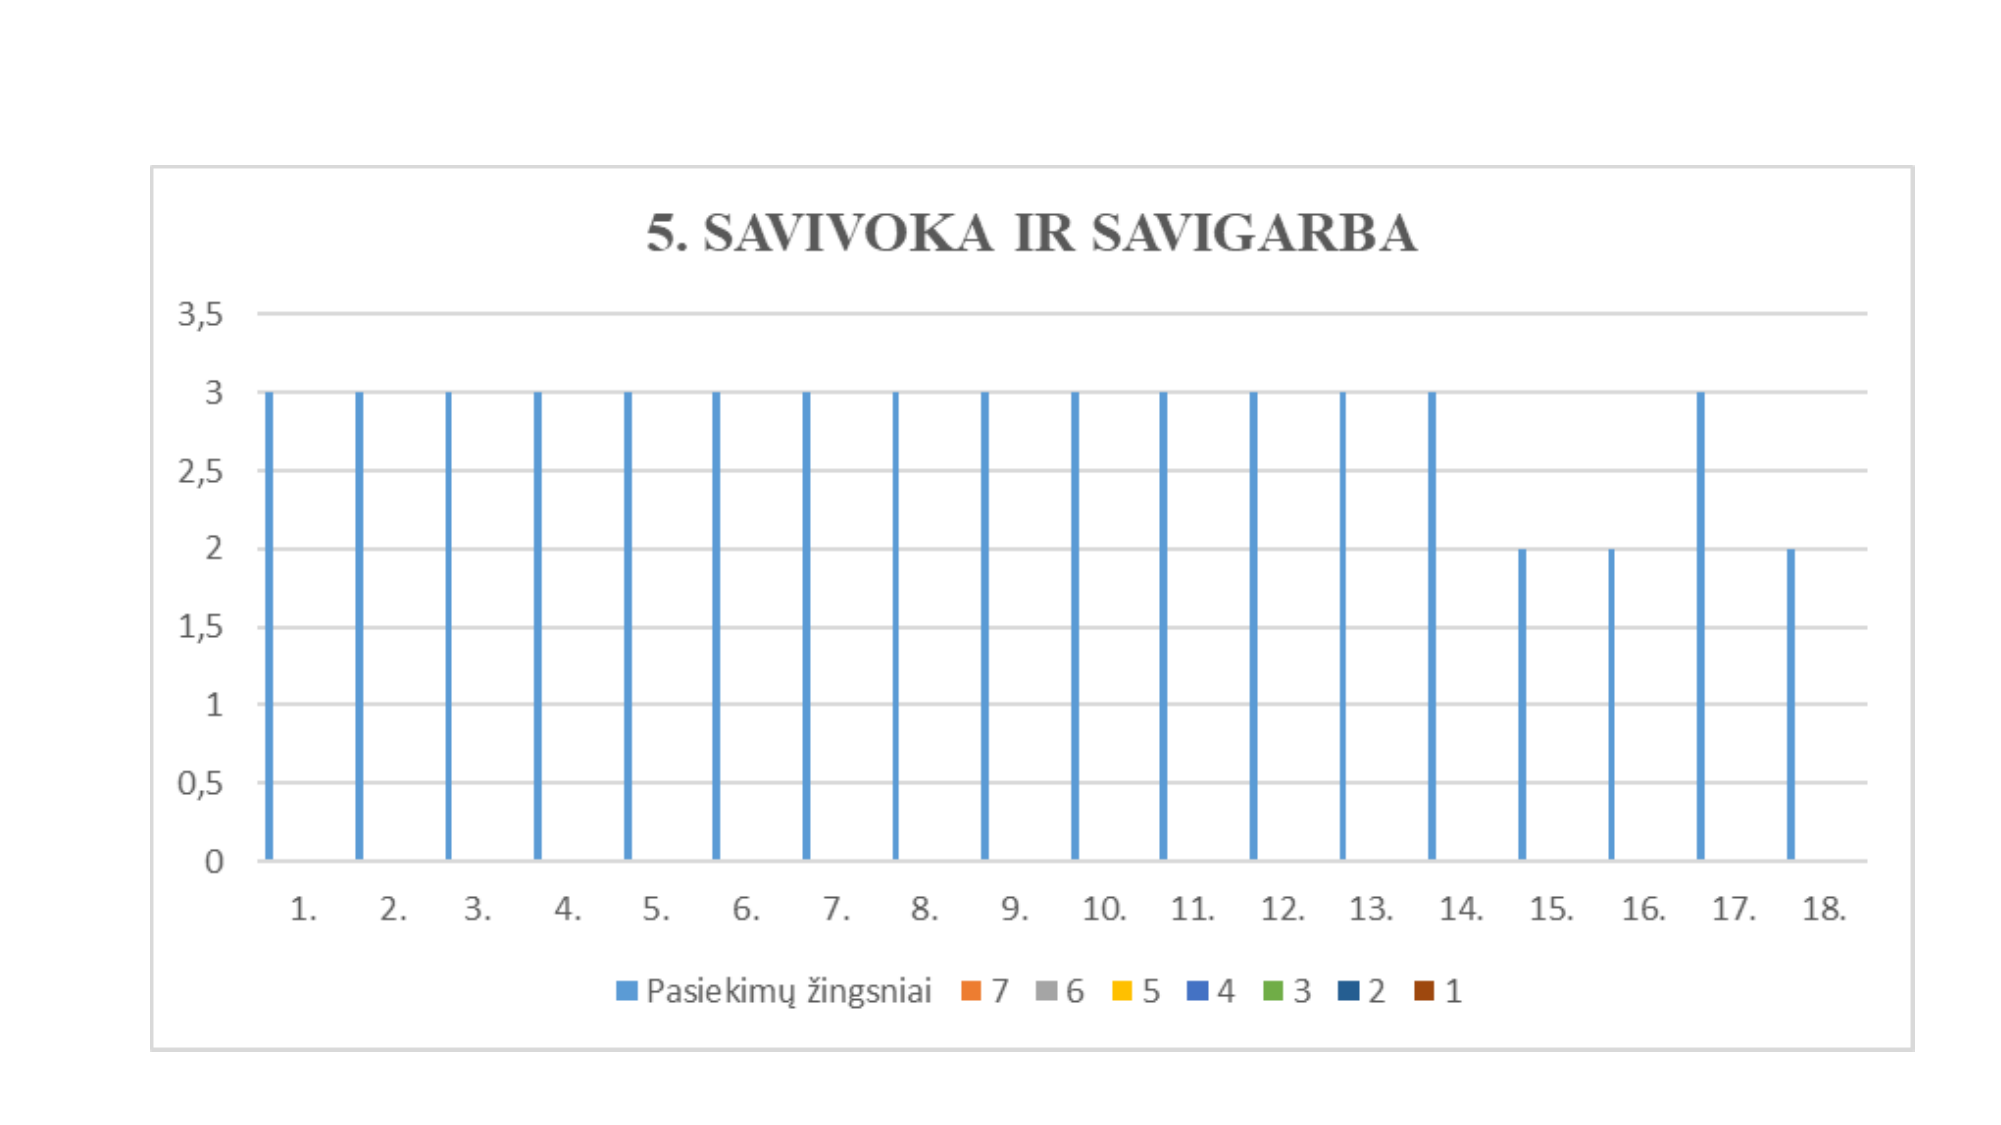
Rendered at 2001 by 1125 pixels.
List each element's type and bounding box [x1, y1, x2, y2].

picture [150, 165, 1915, 1052]
